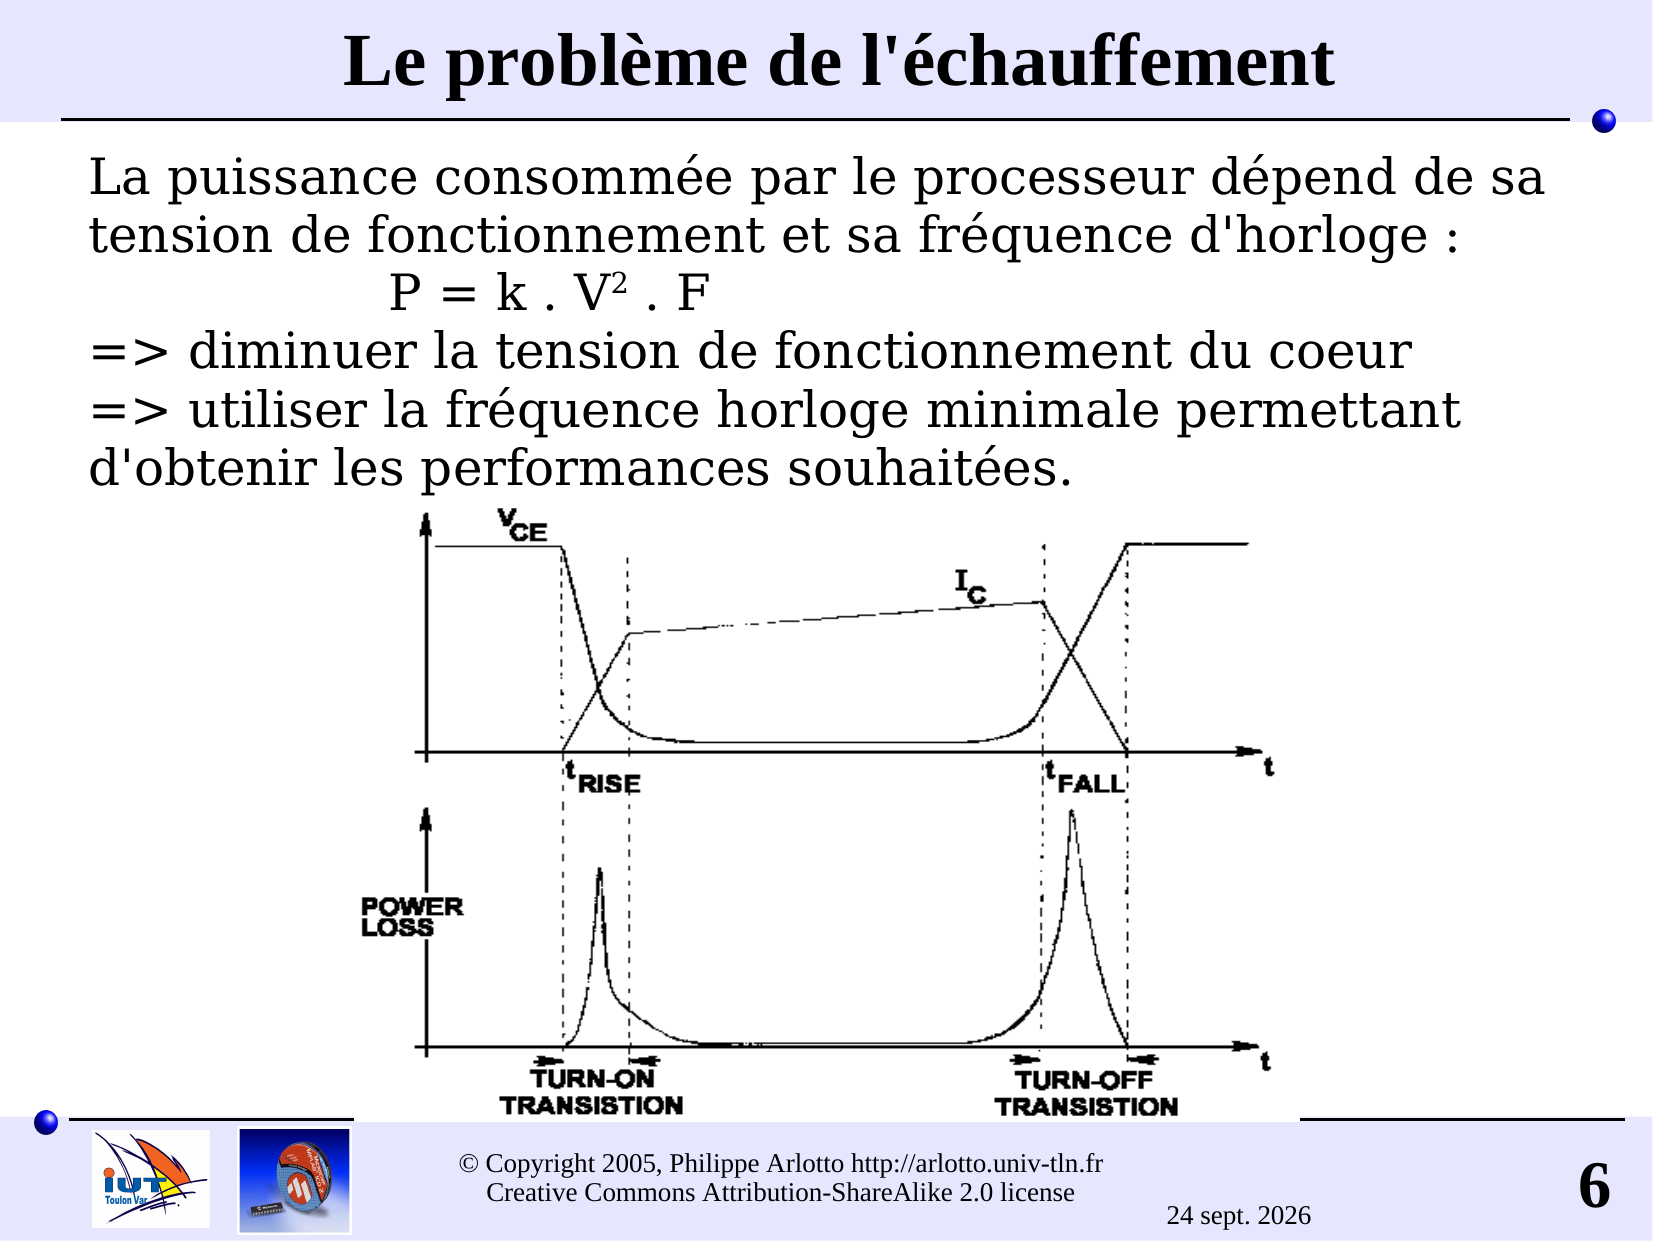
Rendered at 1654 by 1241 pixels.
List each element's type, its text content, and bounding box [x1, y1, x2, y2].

text_box La puissance consommée par le processeur dépend de sa tension de fonctionnement et sa fréquence d'horloge : P = k . V2 . F => diminuer la tension de fonctionnement du coeur => utiliser la fréquence horloge minimale permettant d'obtenir les performances souhaitées. [88, 147, 1548, 499]
title Le problème de l'échauffement [95, 14, 1585, 107]
picture [354, 501, 1300, 1123]
picture [237, 1126, 352, 1235]
